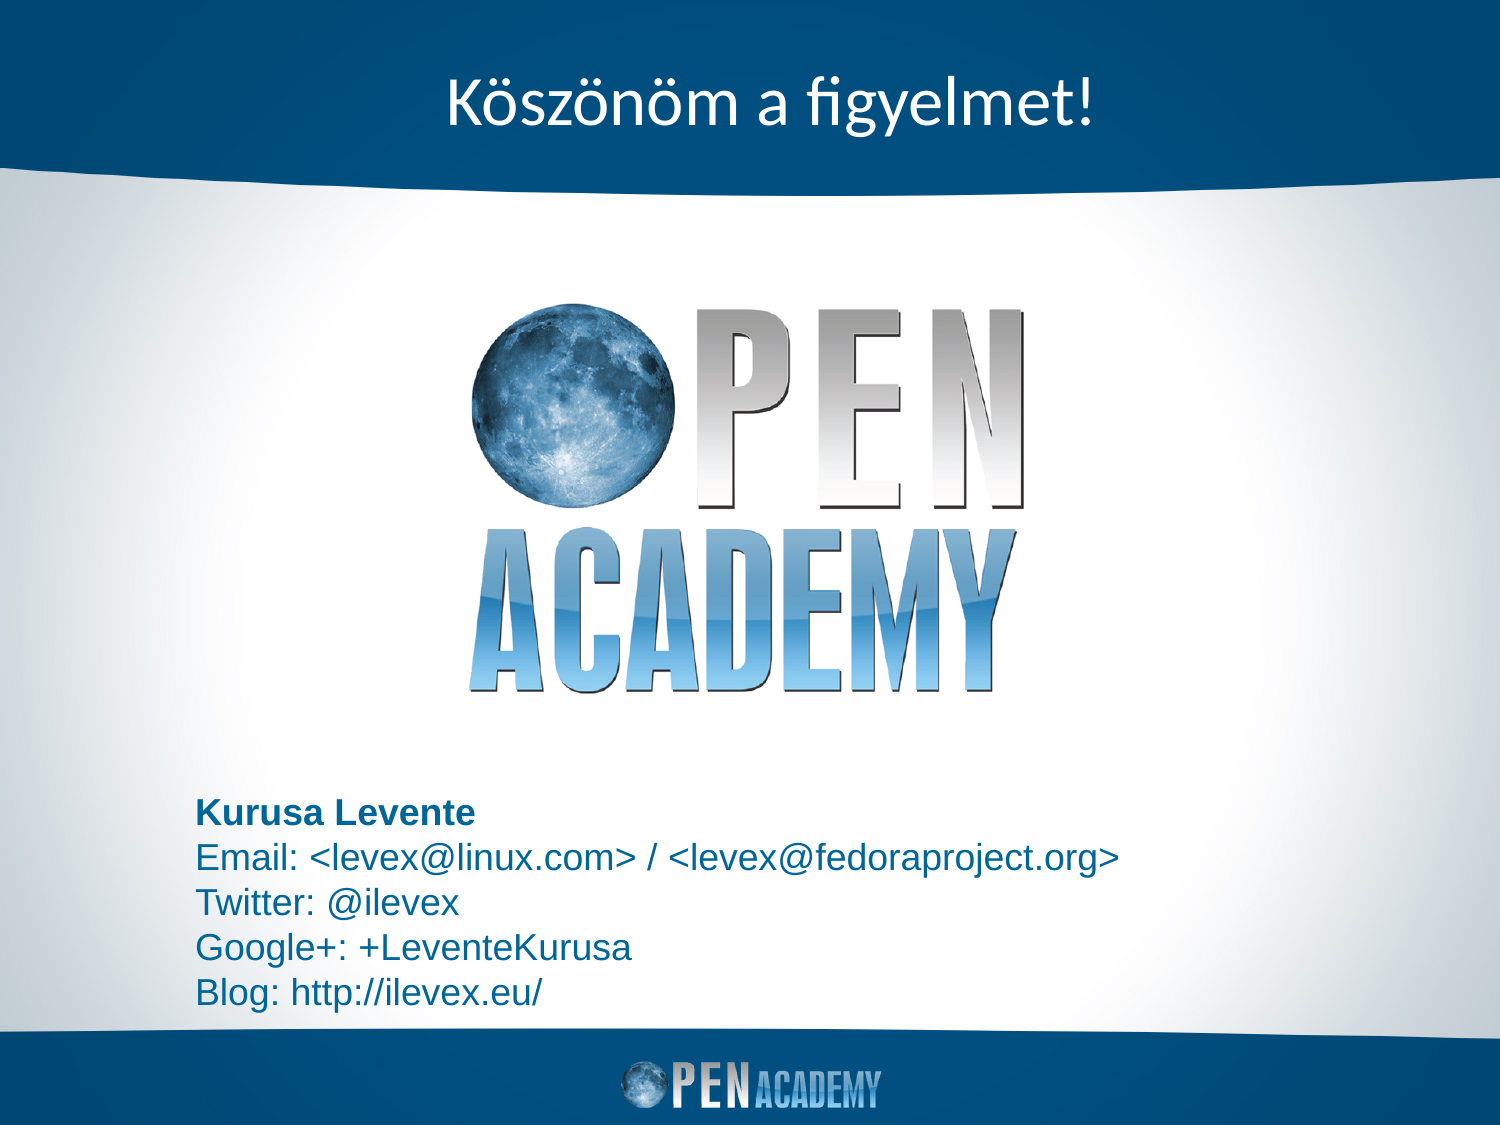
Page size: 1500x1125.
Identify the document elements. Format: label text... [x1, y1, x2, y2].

picture [0, 0, 1500, 1125]
title Köszönöm a figyelmet! [210, 0, 1335, 148]
subtitle Kurusa Levente Email: <levex@linux.com> / <levex@fedoraproject.org> Twitter: @ilevex Google+: +LeventeKurusa Blog: http://ilevex.eu/ [180, 780, 1441, 1021]
